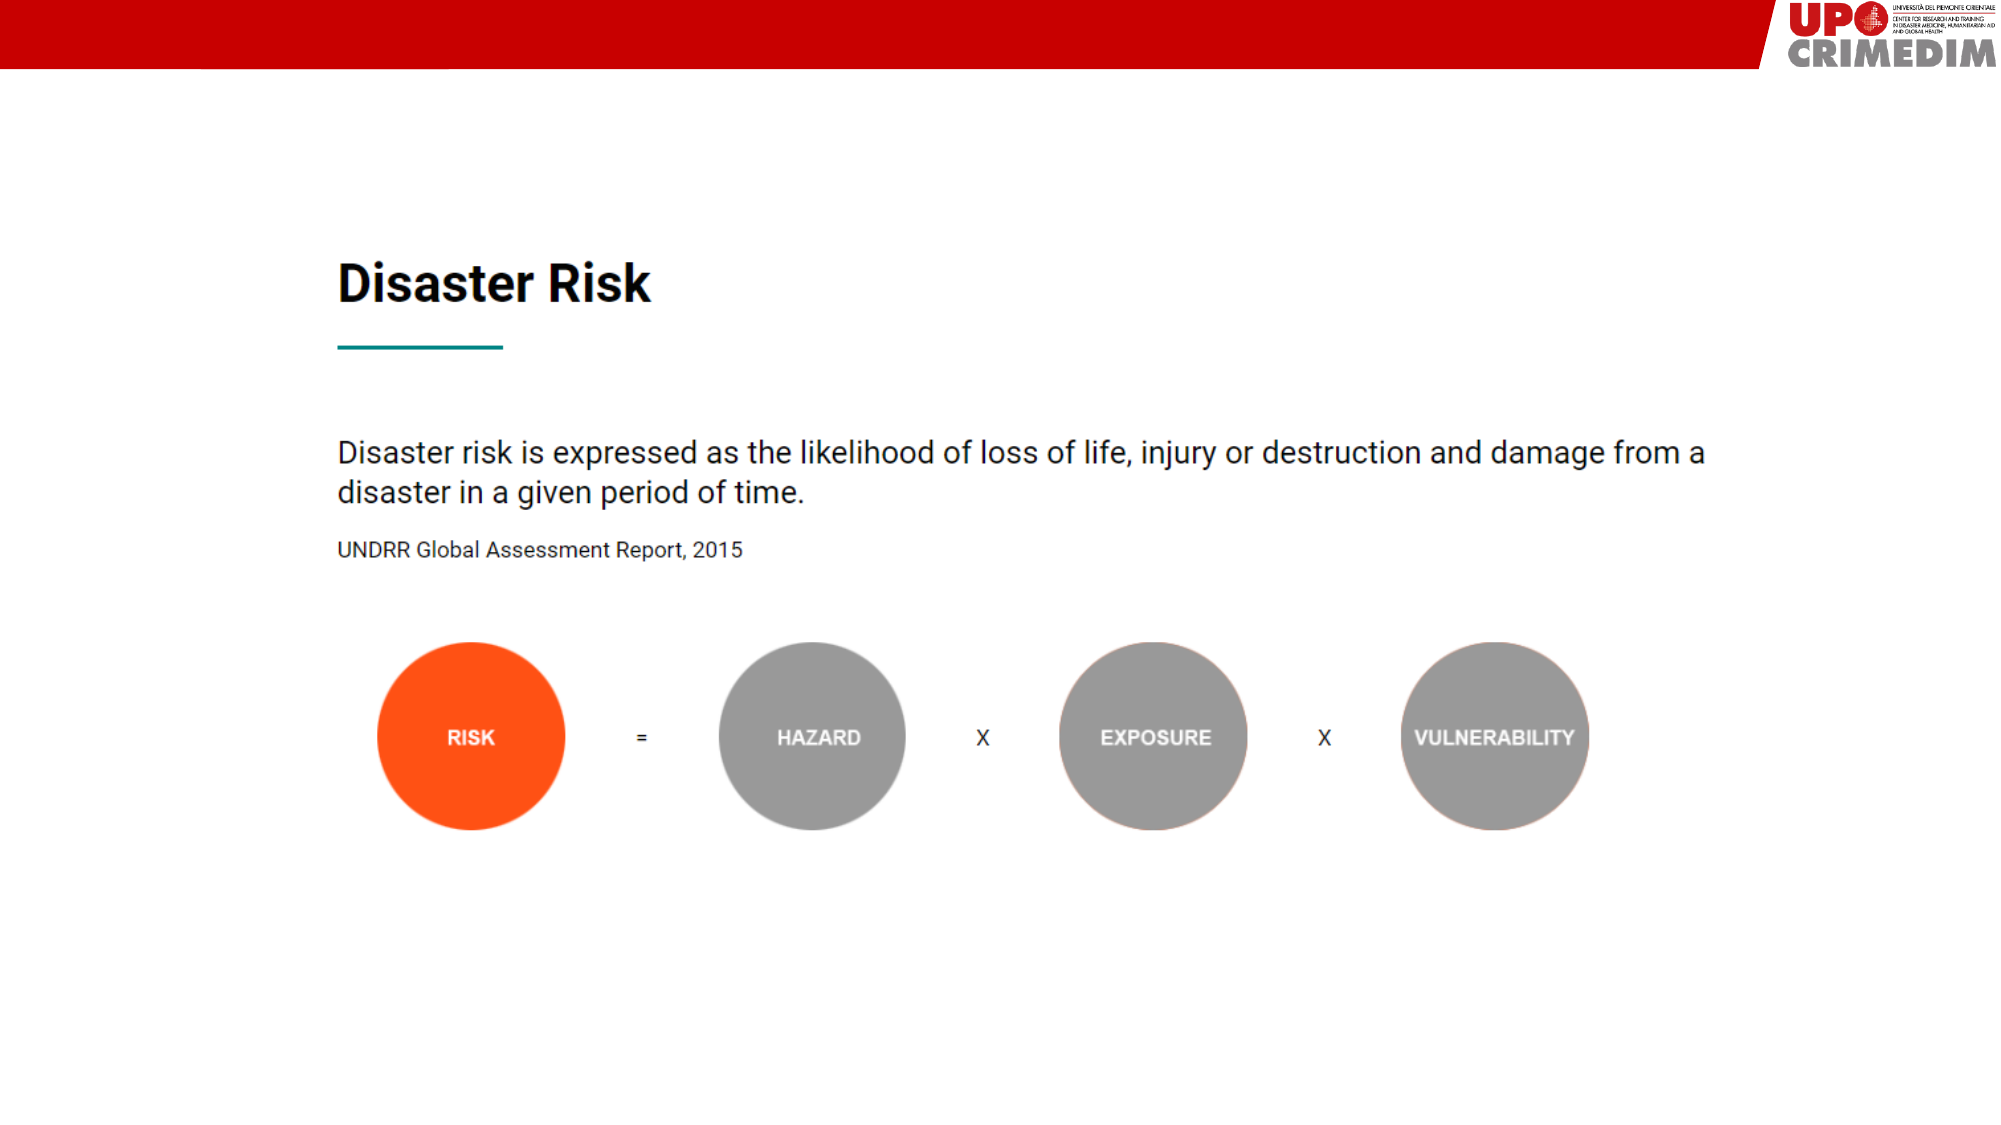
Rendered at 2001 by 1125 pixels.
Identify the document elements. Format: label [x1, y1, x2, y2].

picture [313, 258, 1762, 867]
picture [1788, 1, 1996, 67]
